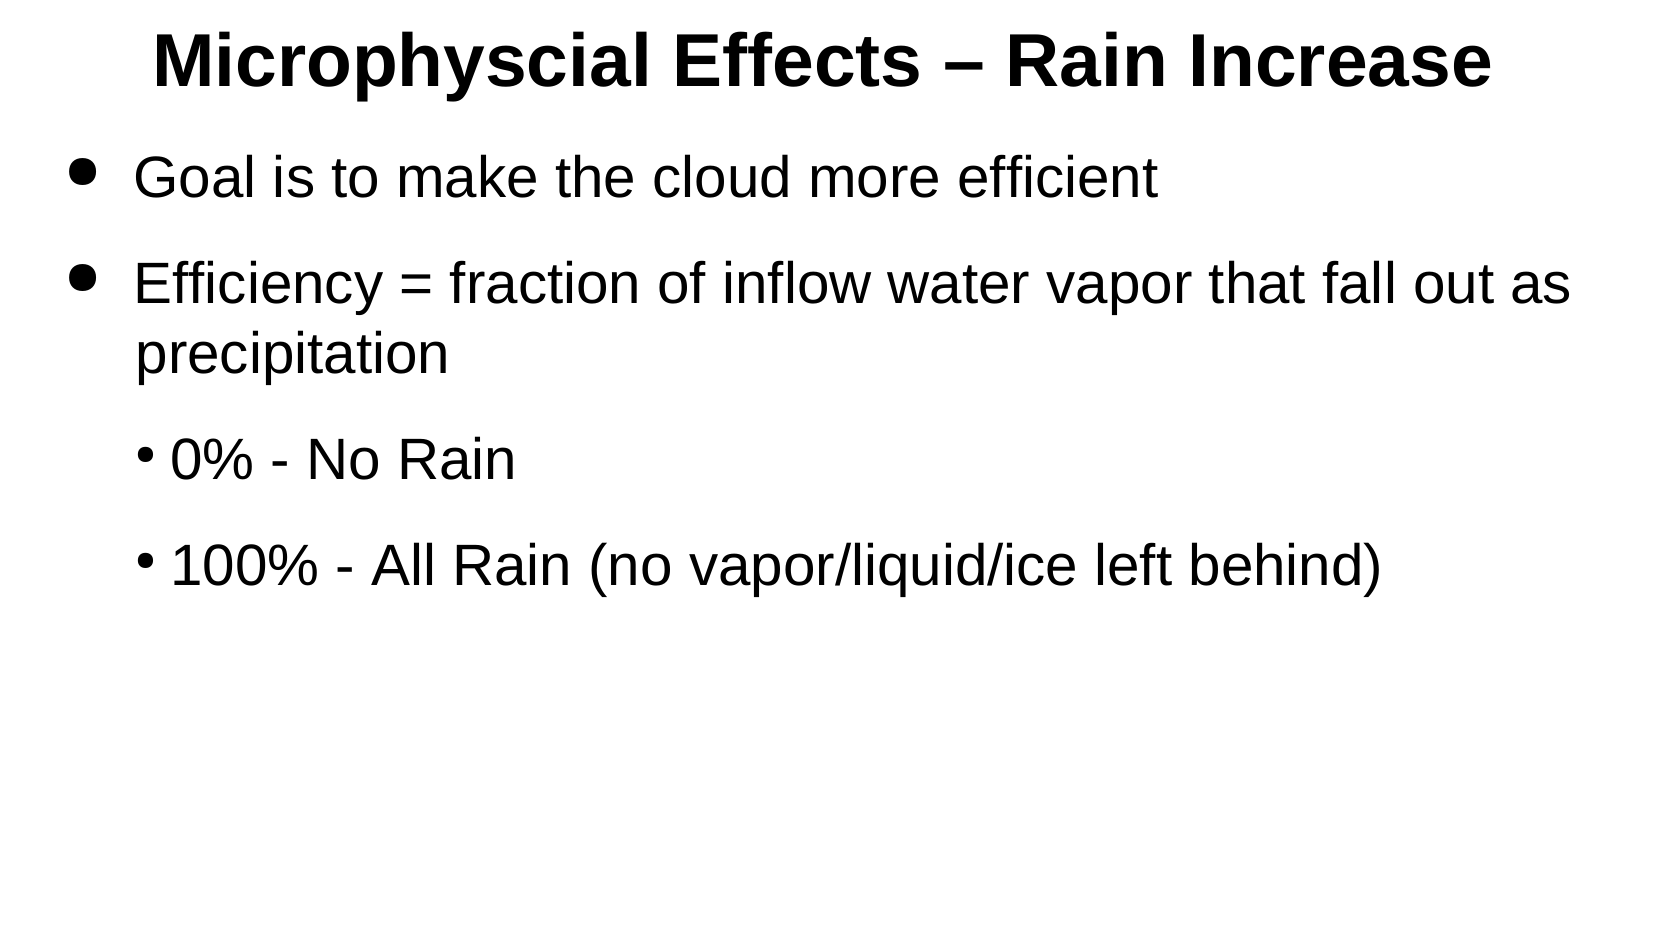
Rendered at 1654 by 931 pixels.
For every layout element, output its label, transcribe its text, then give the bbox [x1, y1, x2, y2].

text_box Goal is to make the cloud more efficient Efficiency = fraction of inflow water vapor that fall out as precipitation 0% - No Rain 100% - All Rain (no vapor/liquid/ice left behind) [49, 131, 1625, 605]
title Microphyscial Effects – Rain Increase [0, 5, 1651, 107]
